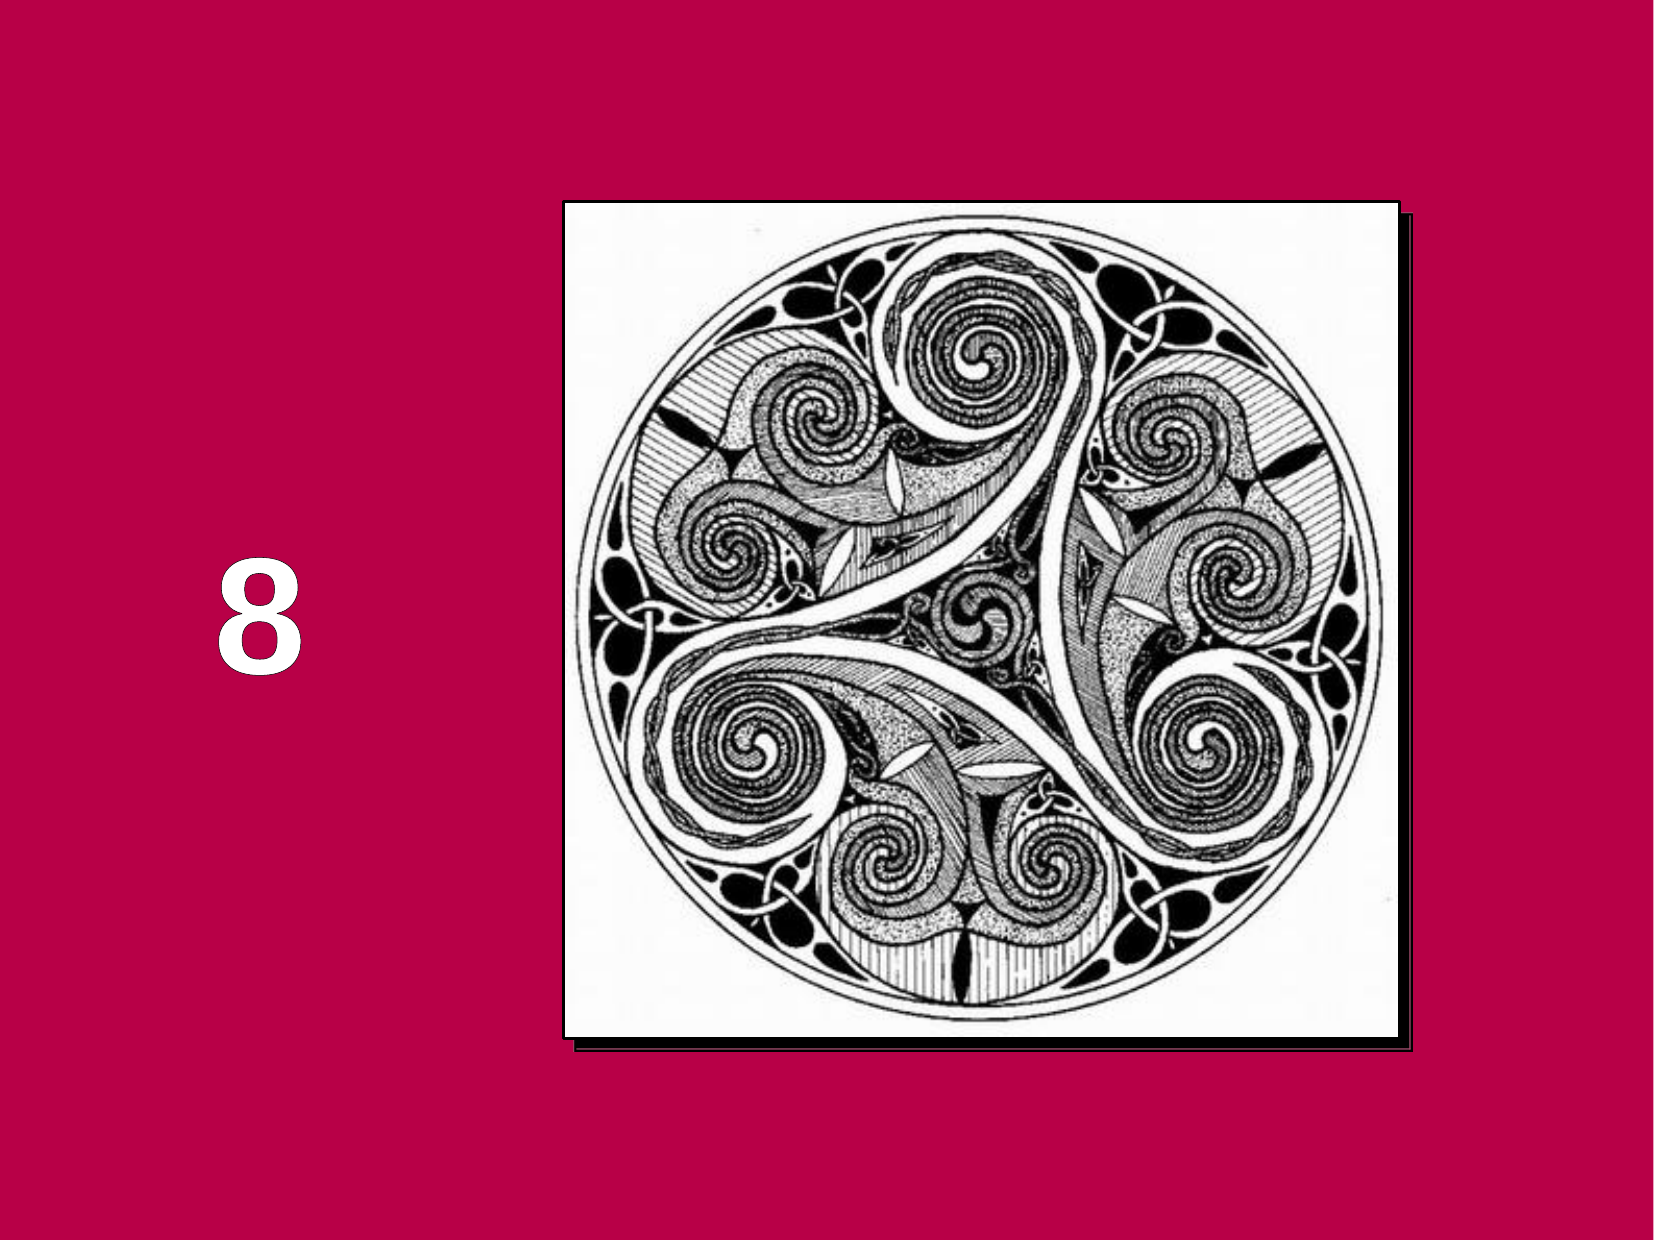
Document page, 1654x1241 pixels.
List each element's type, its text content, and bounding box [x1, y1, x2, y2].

picture [564, 203, 1398, 1037]
text_box 8 [198, 515, 349, 725]
